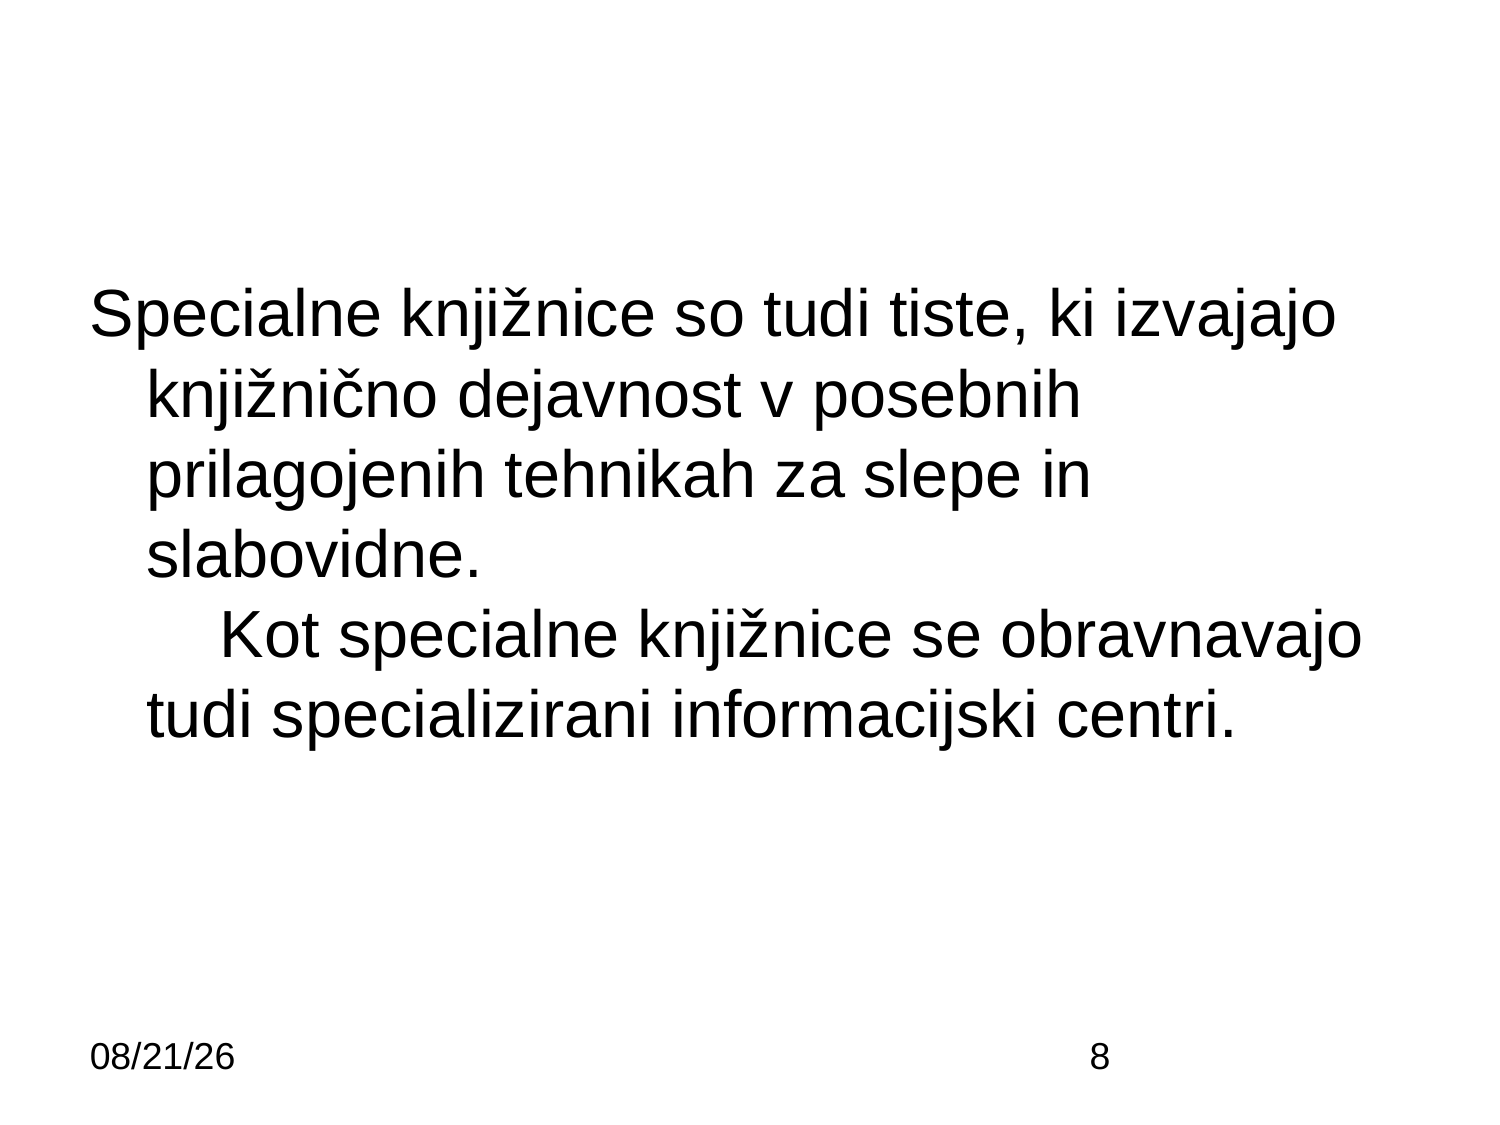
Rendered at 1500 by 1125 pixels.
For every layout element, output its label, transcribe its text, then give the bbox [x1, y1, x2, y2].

list Specialne knjižnice so tudi tiste, ki izvajajo knjižnično dejavnost v posebnih prilagojenih tehnikah za slepe in slabovidne. Kot specialne knjižnice se obravnavajo tudi specializirani informacijski centri. [75, 262, 1426, 1006]
